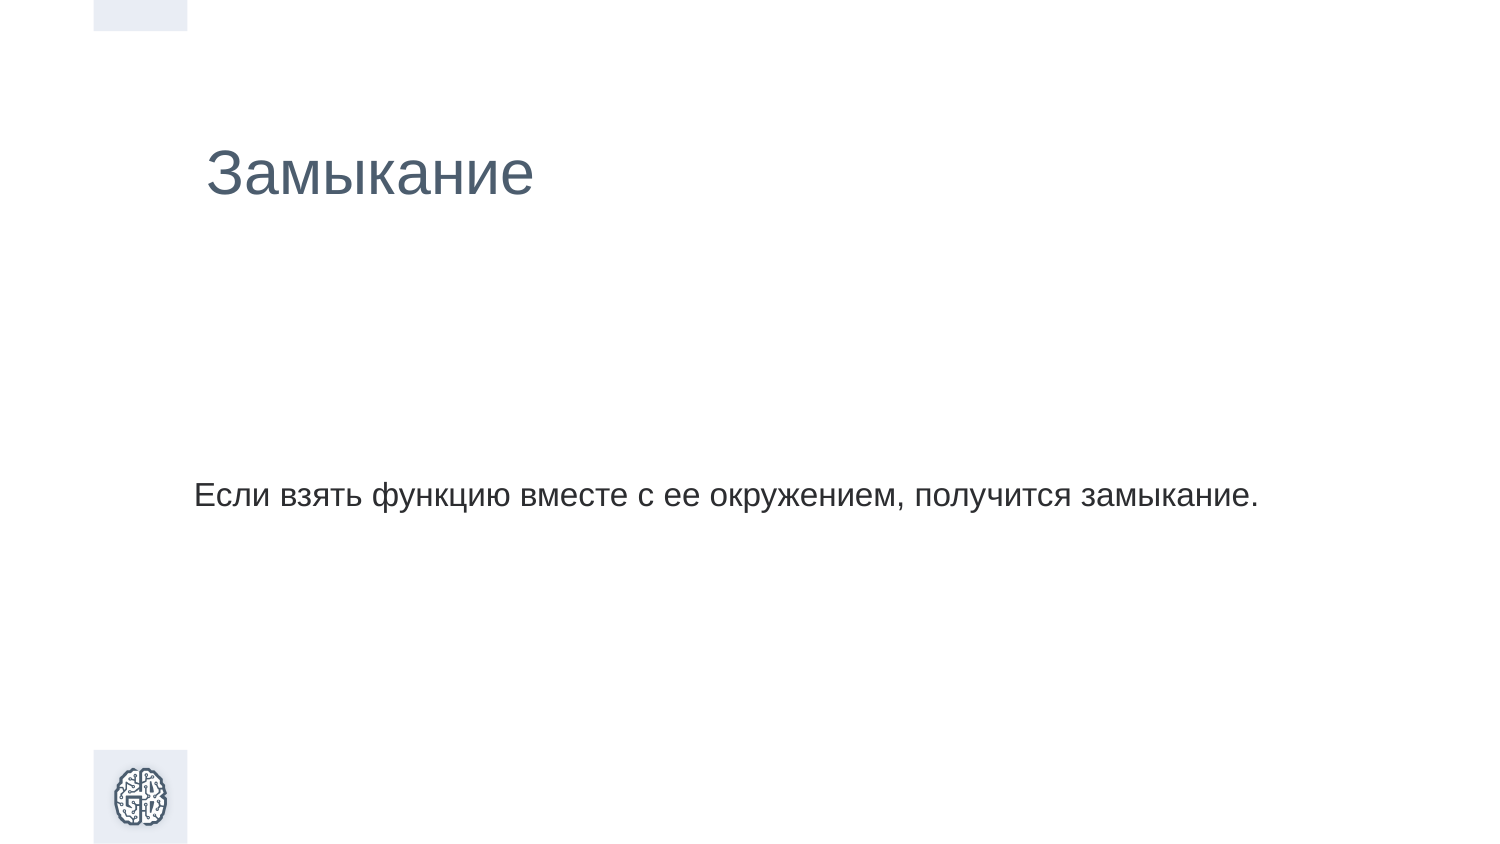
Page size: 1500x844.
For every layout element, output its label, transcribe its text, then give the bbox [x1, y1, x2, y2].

picture [106, 760, 175, 834]
title Замыкание [186, 94, 1311, 244]
text_box Eсли взять функцию вместе с ее окружением, получится замыкание. [186, 318, 1311, 668]
